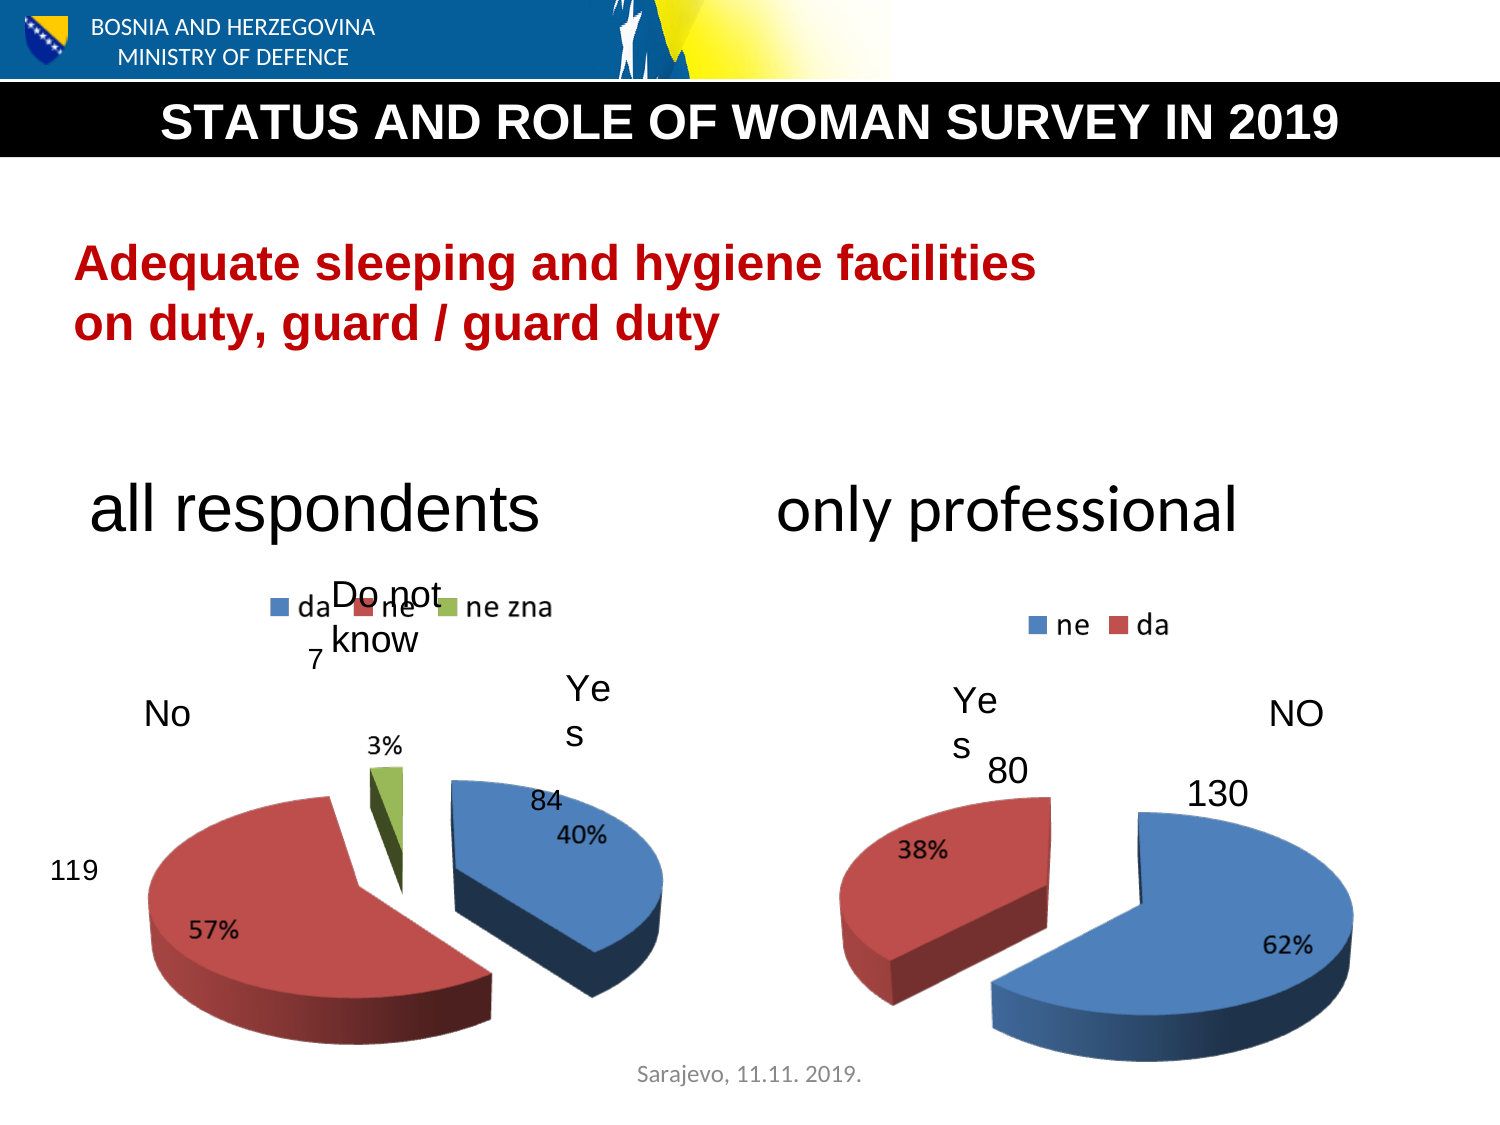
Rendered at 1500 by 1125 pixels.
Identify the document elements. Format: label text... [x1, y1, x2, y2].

text_box 80 [992, 774, 1003, 781]
text_box 80 [1012, 774, 1023, 781]
text_box NO [1253, 681, 1348, 742]
text_box Sarajevo, 11.11. 2019. [512, 1042, 988, 1103]
text_box 119 [35, 843, 153, 895]
text_box only professional [761, 457, 1426, 563]
text_box 80 [972, 738, 1055, 799]
text_box 7 [292, 632, 352, 684]
text_box Adequate sleeping and hygiene facilities on duty, guard / guard duty [58, 222, 1090, 352]
text_box all respondents [74, 457, 738, 559]
text_box STATUS AND ROLE OF WOMAN SURVEY IN 2019 [0, 82, 1500, 158]
text_box Yes [550, 656, 645, 762]
picture [0, 0, 1500, 79]
text_box Yes [937, 667, 1032, 774]
text_box No [128, 681, 223, 742]
picture [753, 577, 1434, 1125]
picture [66, 559, 747, 1125]
text_box Do not know [316, 562, 540, 668]
text_box 84 [515, 773, 633, 824]
text_box 130 [1171, 761, 1290, 823]
